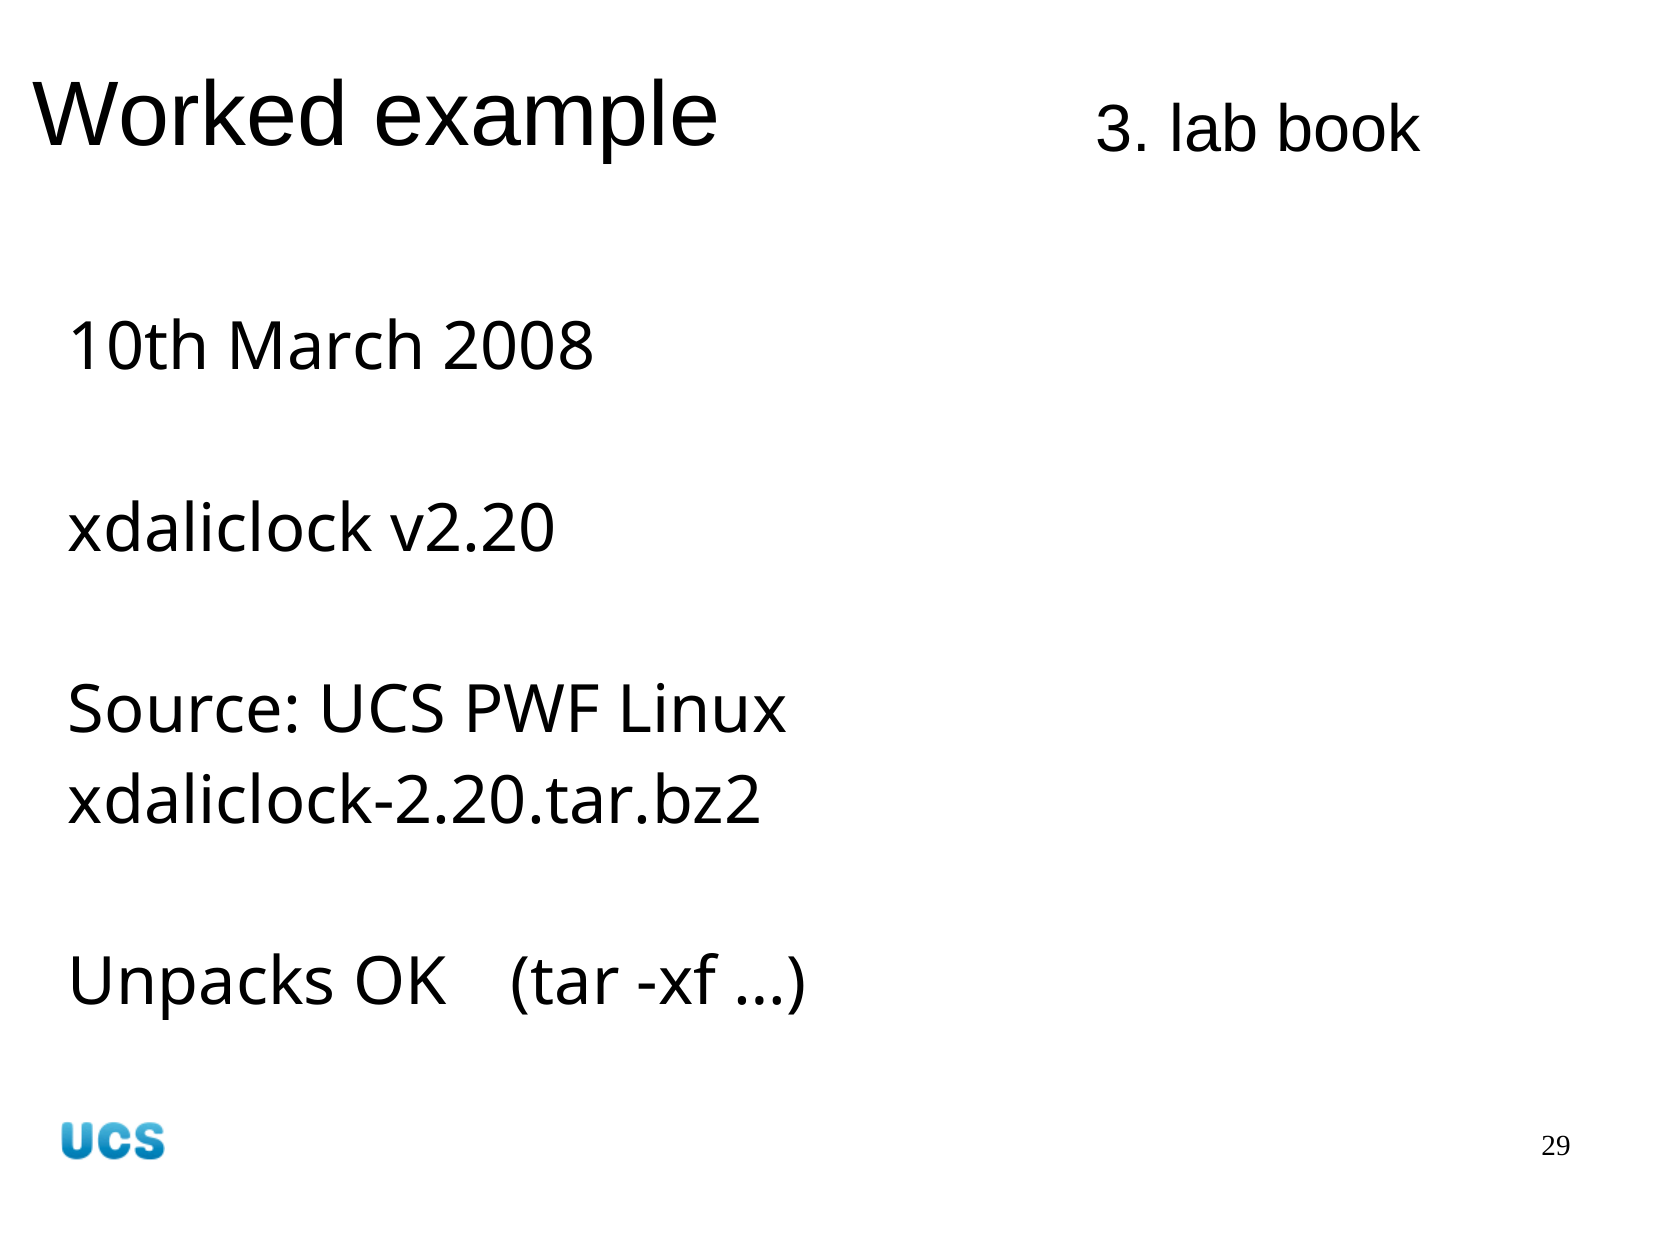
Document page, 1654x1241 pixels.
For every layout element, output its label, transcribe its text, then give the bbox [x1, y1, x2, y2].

text_box 10th March 2008 xdaliclock v2.20 Source: UCS PWF Linux xdaliclock-2.20.tar.bz2 Unpacks OK (tar -xf …) [64, 295, 1488, 924]
text_box 3. lab book [1092, 88, 1426, 170]
text_box Worked example [29, 59, 725, 168]
picture [61, 1121, 165, 1161]
